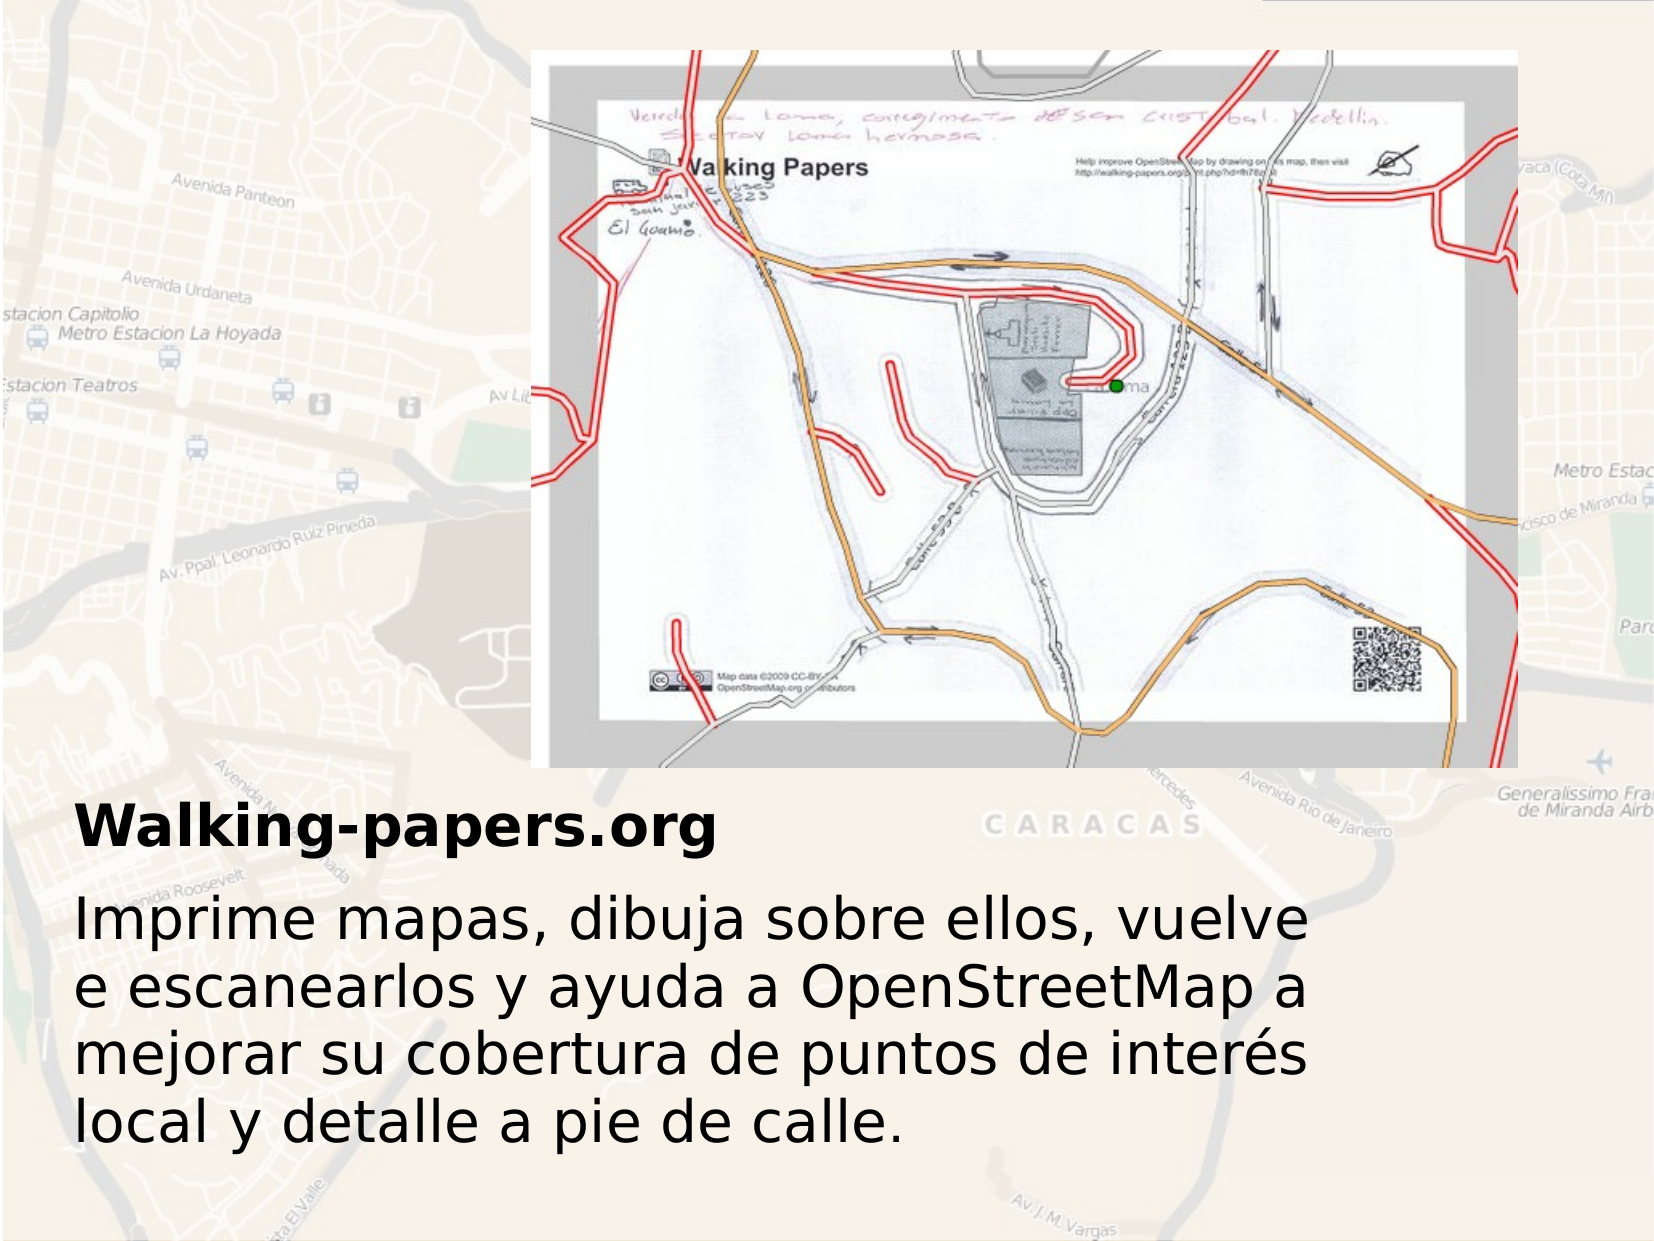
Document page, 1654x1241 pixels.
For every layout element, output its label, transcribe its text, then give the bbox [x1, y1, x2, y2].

picture [531, 50, 1518, 768]
text_box Walking-papers.org Imprime mapas, dibuja sobre ellos, vuelve e escanearlos y ayuda a OpenStreetMap a mejorar su cobertura de puntos de interés local y detalle a pie de calle. [59, 785, 1359, 1241]
